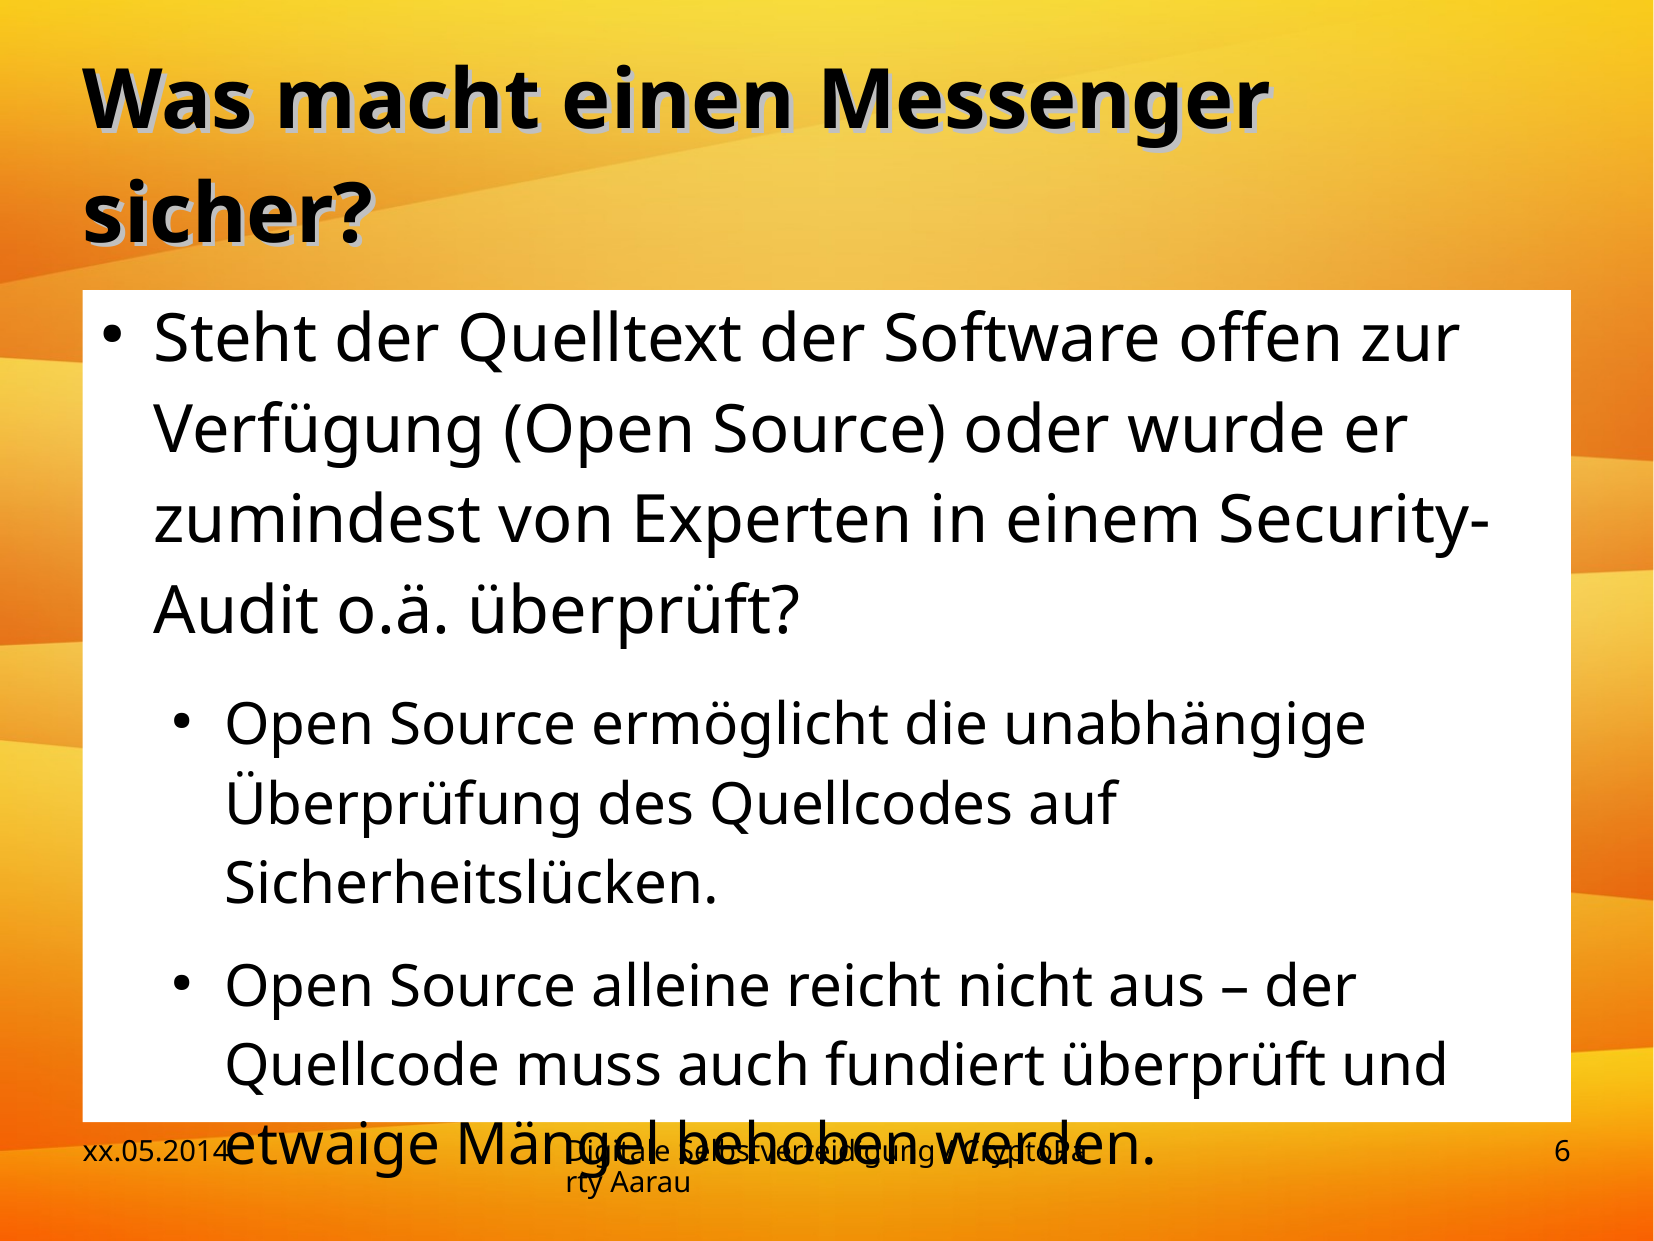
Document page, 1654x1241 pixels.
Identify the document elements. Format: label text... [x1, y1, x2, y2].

list Steht der Quelltext der Software offen zur Verfügung (Open Source) oder wurde er zumindest von Experten in einem Security-Audit o.ä. überprüft? Open Source ermöglicht die unabhängige Überprüfung des Quellcodes auf Sicherheitslücken. Open Source alleine reicht nicht aus – der Quellcode muss auch fundiert überprüft und etwaige Mängel behoben werden. [82, 290, 1571, 1123]
picture [0, 0, 1654, 1241]
title Was macht einen Messenger sicher? [82, 49, 1571, 257]
